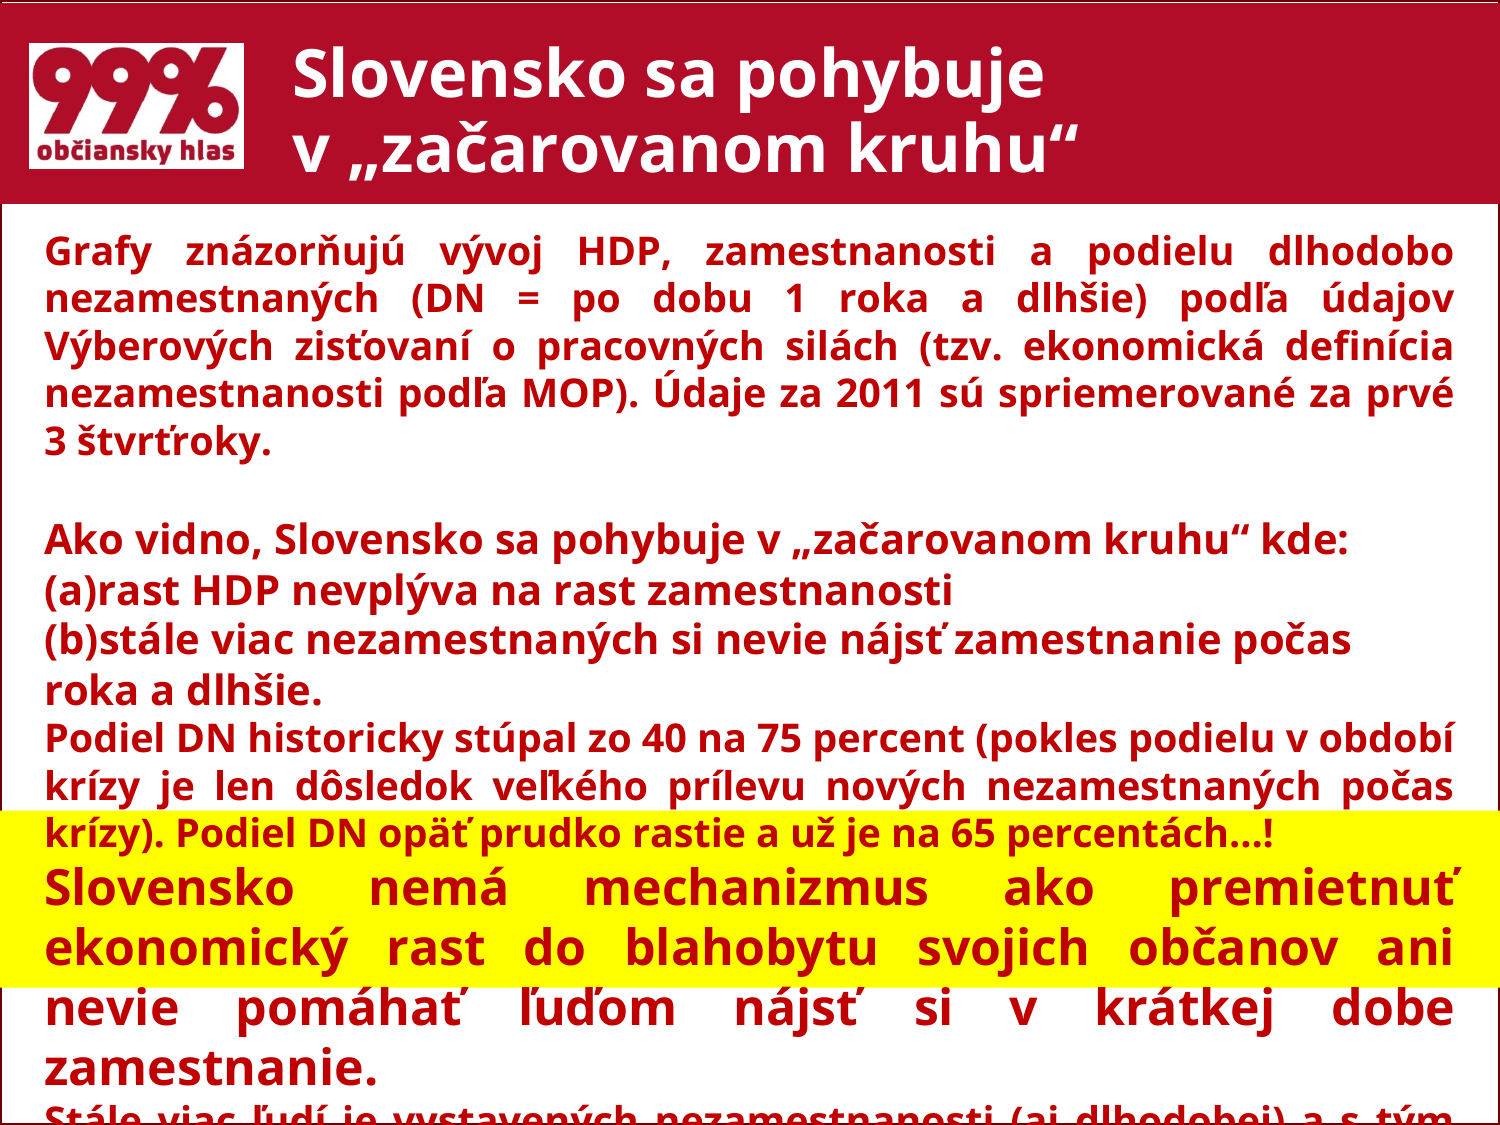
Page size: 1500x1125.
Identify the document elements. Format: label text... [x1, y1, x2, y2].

text_box Slovensko sa pohybuje v „začarovanom kruhu“ [277, 11, 1500, 208]
text_box [0, 204, 1500, 1125]
picture [0, 3, 1500, 204]
text_box Grafy znázorňujú vývoj HDP, zamestnanosti a podielu dlhodobo nezamestnaných (DN = po dobu 1 roka a dlhšie) podľa údajov Výberových zisťovaní o pracovných silách (tzv. ekonomická definícia nezamestnanosti podľa MOP). Údaje za 2011 sú spriemerované za prvé 3 štvrťroky. Ako vidno, Slovensko sa pohybuje v „začarovanom kruhu“ kde: rast HDP nevplýva na rast zamestnanosti stále viac nezamestnaných si nevie nájsť zamestnanie počas roka a dlhšie. Podiel DN historicky stúpal zo 40 na 75 percent (pokles podielu v období krízy je len dôsledok veľkého prílevu nových nezamestnaných počas krízy). Podiel DN opäť prudko rastie a už je na 65 percentách…! Slovensko nemá mechanizmus ako premietnuť ekonomický rast do blahobytu svojich občanov ani nevie pomáhať ľuďom nájsť si v krátkej dobe zamestnanie. Stále viac ľudí je vystavených nezamestnanosti (aj dlhodobej) a s tým spojenými problémami materiálnymi, spoločenskými, psychickými… [29, 219, 1471, 1125]
